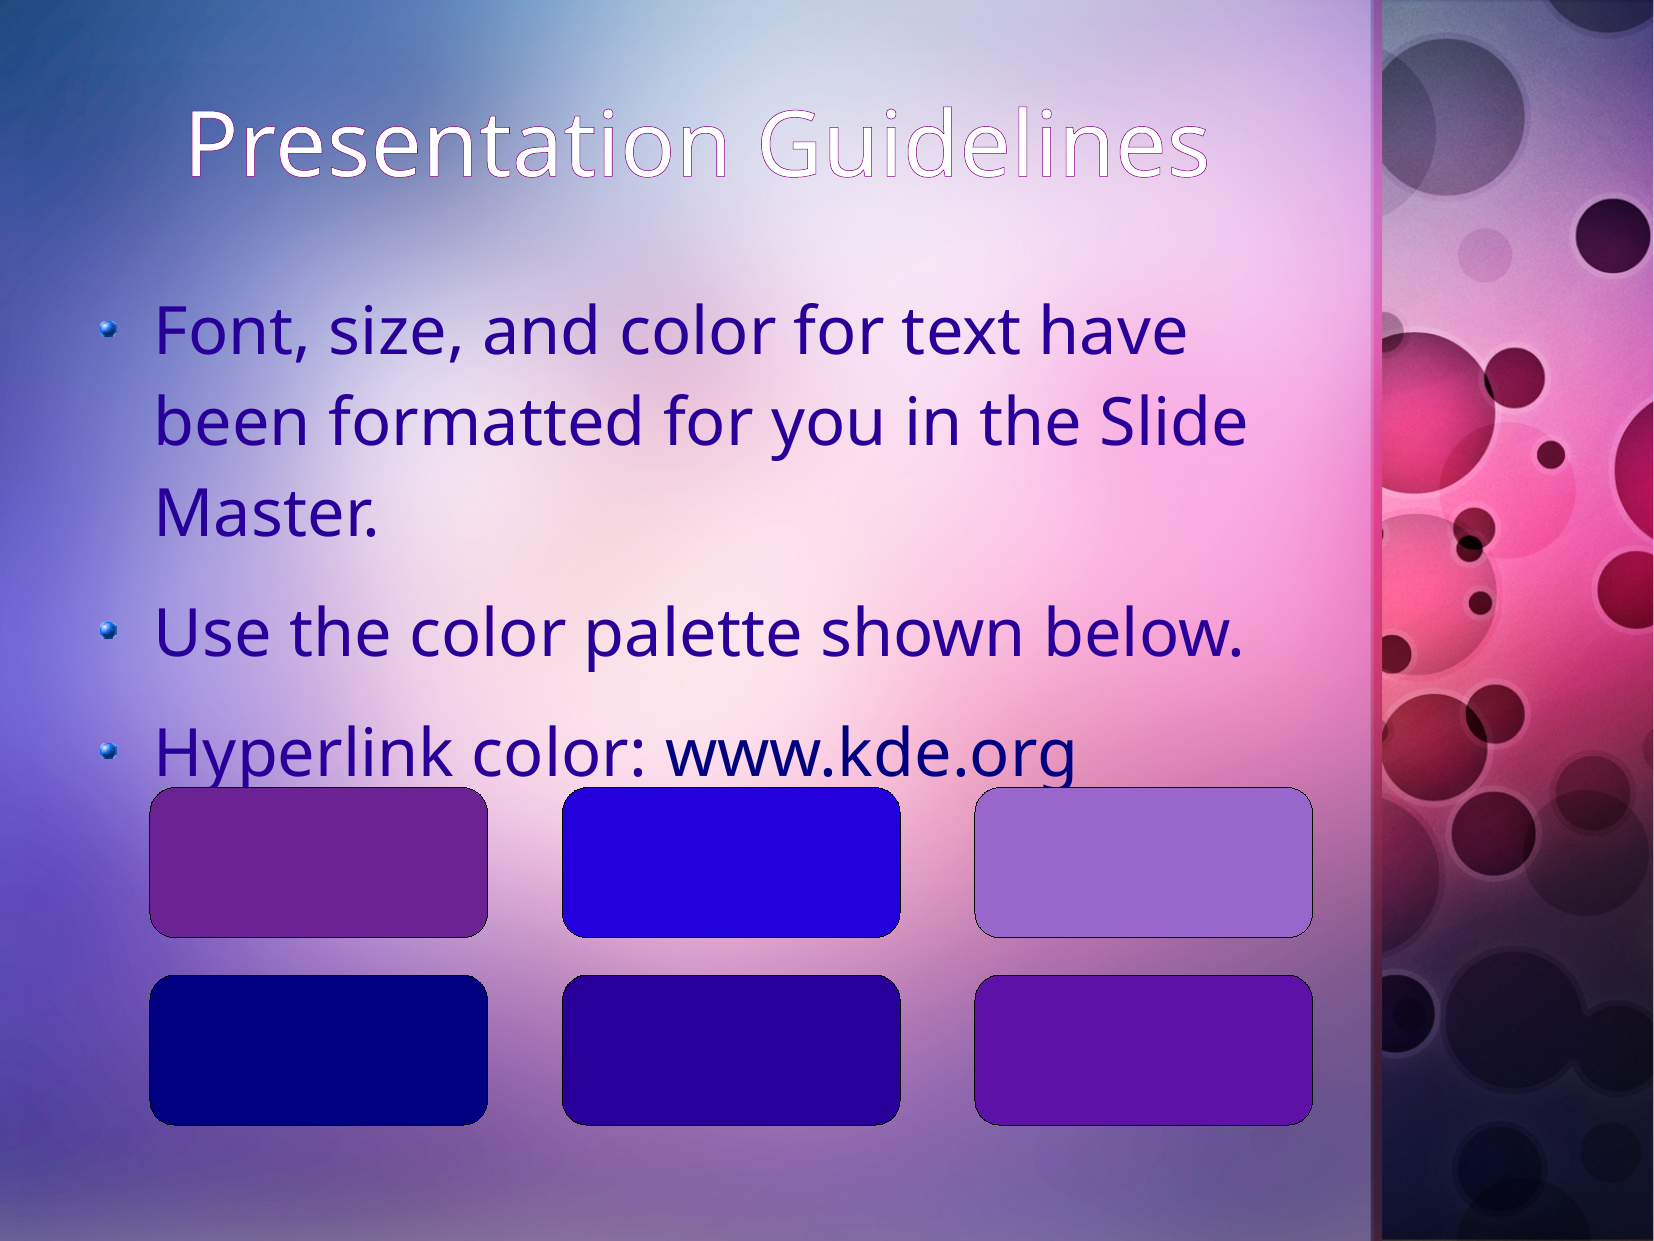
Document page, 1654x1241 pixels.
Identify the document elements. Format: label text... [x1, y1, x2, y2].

text_box [562, 787, 901, 938]
list Font, size, and color for text have been formatted for you in the Slide Master. Use the color palette shown below. Hyperlink color: www.kde.org [82, 283, 1351, 1088]
text_box [974, 787, 1313, 938]
text_box [149, 787, 488, 938]
picture [0, 0, 1654, 1241]
text_box [974, 975, 1313, 1126]
title Presentation Guidelines [45, 37, 1351, 245]
text_box [562, 975, 901, 1126]
text_box [149, 975, 488, 1126]
